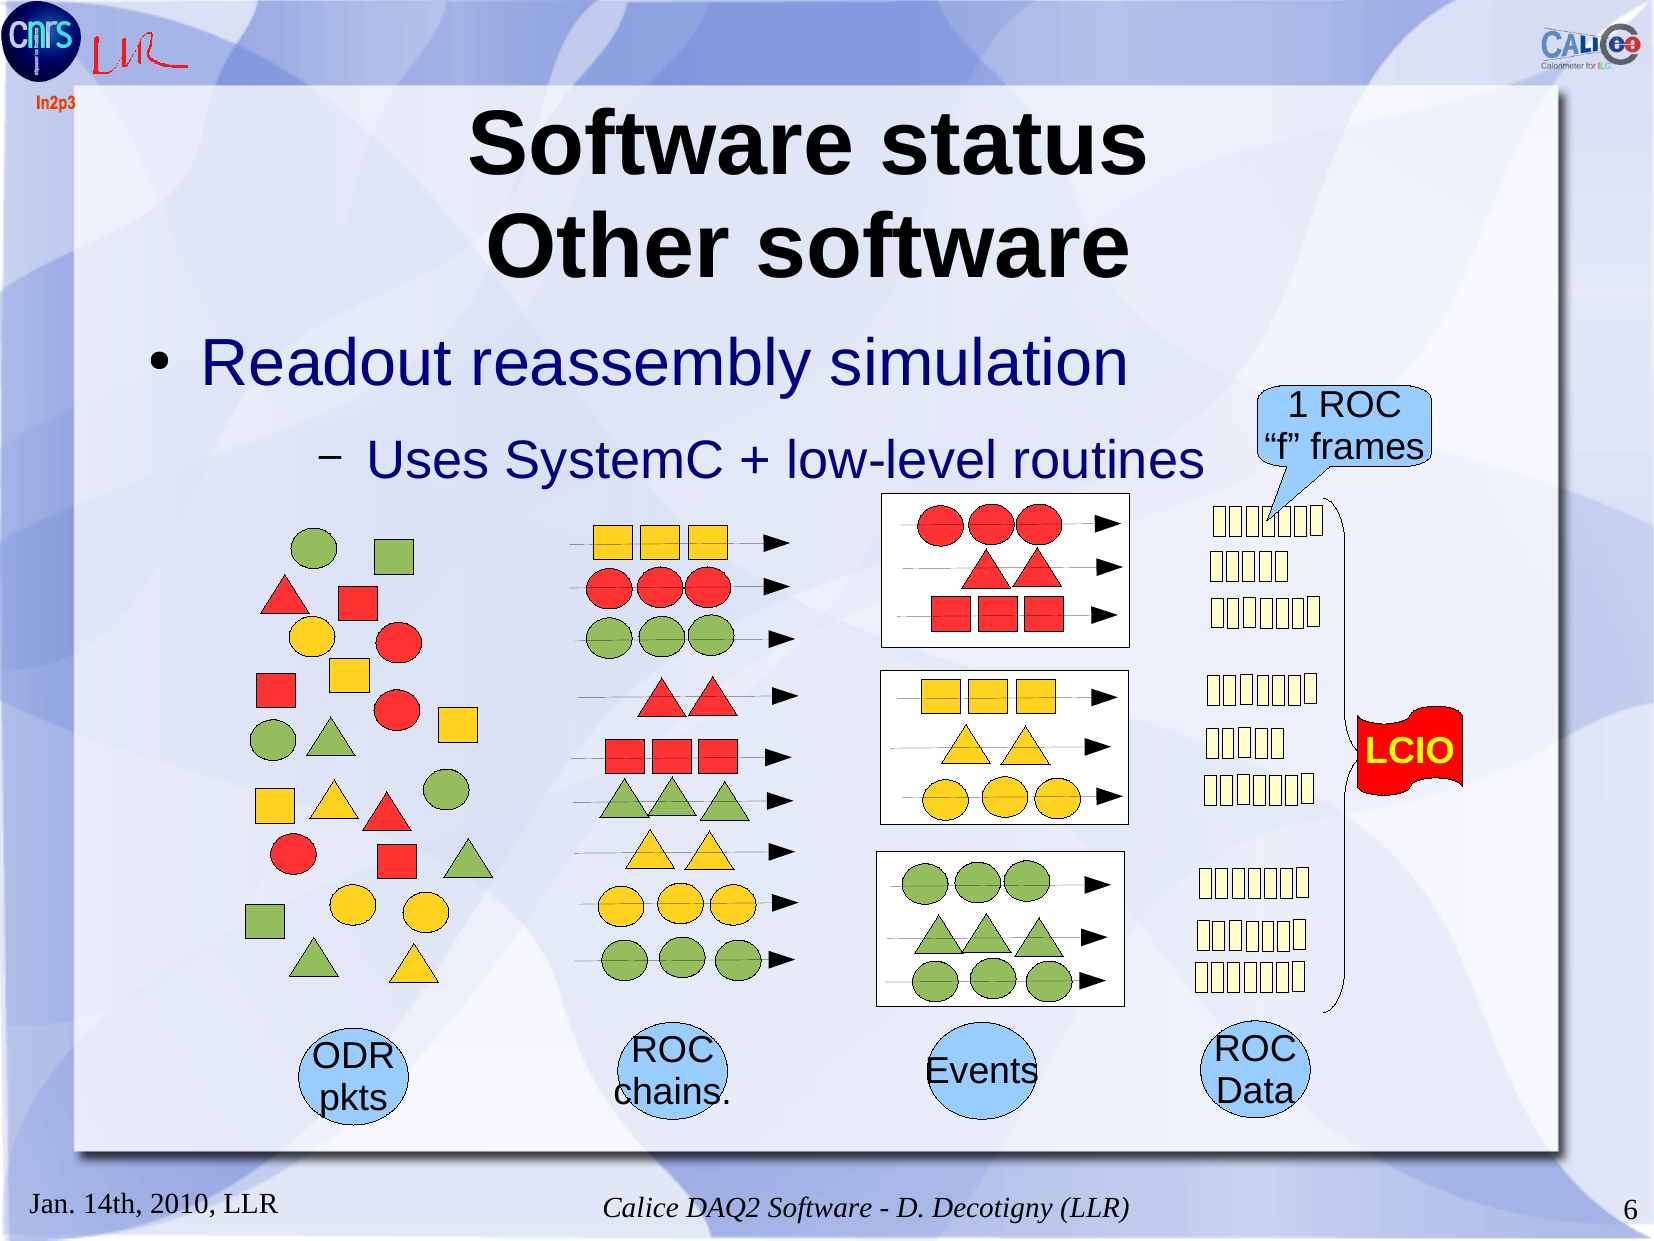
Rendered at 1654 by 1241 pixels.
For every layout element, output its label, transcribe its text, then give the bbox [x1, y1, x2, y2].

text_box [1280, 868, 1293, 899]
list Readout reassembly simulation Uses SystemC + low-level routines [129, 324, 1489, 1129]
text_box [1264, 868, 1277, 899]
text_box [338, 586, 378, 621]
text_box [605, 759, 645, 774]
text_box [1197, 920, 1210, 951]
text_box [601, 961, 648, 981]
text_box [309, 779, 359, 819]
text_box [1294, 506, 1307, 537]
text_box ROC chains. [617, 1022, 728, 1120]
text_box [1272, 675, 1285, 706]
text_box [586, 617, 633, 640]
text_box [656, 776, 688, 801]
text_box [377, 844, 417, 879]
text_box [712, 781, 738, 801]
text_box [598, 886, 644, 903]
text_box [710, 884, 756, 903]
text_box [1223, 675, 1236, 706]
text_box [256, 673, 296, 708]
text_box [625, 853, 675, 869]
text_box [586, 641, 632, 659]
text_box [650, 677, 674, 696]
text_box [635, 829, 665, 852]
text_box [1253, 775, 1266, 806]
text_box [1262, 506, 1275, 537]
text_box [1242, 551, 1255, 582]
text_box [1229, 920, 1242, 951]
text_box [684, 853, 735, 870]
text_box [637, 587, 731, 608]
text_box [586, 588, 633, 609]
text_box [1275, 551, 1288, 582]
text_box [1211, 962, 1224, 993]
text_box [1260, 598, 1273, 629]
text_box [1293, 919, 1306, 950]
text_box [1237, 774, 1250, 805]
text_box [1213, 506, 1226, 537]
text_box [1269, 775, 1282, 806]
text_box [270, 833, 317, 875]
text_box [1304, 673, 1317, 704]
text_box [1260, 962, 1273, 993]
text_box [688, 544, 728, 560]
text_box ROC Data [1200, 1020, 1311, 1118]
text_box [1246, 506, 1259, 537]
text_box [373, 689, 420, 731]
text_box [1277, 921, 1290, 952]
text_box [601, 940, 648, 960]
text_box [881, 493, 1130, 648]
picture [0, 0, 1654, 1241]
text_box [688, 697, 738, 716]
text_box [1240, 674, 1253, 705]
text_box [700, 802, 750, 821]
text_box [1276, 598, 1289, 629]
text_box [1220, 775, 1233, 806]
text_box [1227, 598, 1239, 629]
text_box [637, 566, 731, 587]
text_box [1257, 675, 1269, 706]
text_box [1244, 962, 1257, 993]
text_box [1212, 921, 1225, 951]
text_box [1215, 868, 1228, 899]
text_box [1271, 728, 1284, 759]
text_box [1204, 775, 1217, 806]
text_box [375, 622, 422, 663]
text_box [374, 539, 414, 575]
text_box [1210, 551, 1223, 582]
text_box Events [928, 1022, 1037, 1120]
text_box [657, 883, 704, 903]
text_box [402, 892, 449, 933]
text_box [1296, 867, 1309, 898]
text_box [438, 707, 478, 743]
text_box [638, 616, 685, 639]
text_box [698, 739, 738, 757]
text_box [1276, 962, 1289, 993]
text_box [688, 640, 734, 656]
text_box [260, 574, 310, 614]
text_box [710, 904, 757, 926]
title Software status Other software [82, 91, 1536, 297]
text_box [255, 788, 295, 824]
text_box [250, 719, 296, 761]
text_box [1199, 868, 1212, 899]
text_box [876, 851, 1125, 1007]
text_box [290, 528, 337, 569]
text_box [659, 937, 706, 960]
text_box [1206, 728, 1219, 759]
text_box ODR pkts [298, 1028, 409, 1126]
text_box [1243, 597, 1256, 628]
text_box [1232, 868, 1245, 899]
text_box [245, 904, 285, 939]
text_box [1238, 727, 1251, 758]
text_box [593, 525, 633, 544]
text_box [1222, 728, 1234, 759]
text_box [362, 791, 412, 831]
text_box [1259, 551, 1272, 582]
text_box [605, 739, 645, 758]
text_box [880, 670, 1129, 825]
text_box [1246, 921, 1259, 952]
text_box [289, 937, 339, 977]
text_box [652, 739, 692, 758]
text_box [698, 758, 738, 774]
text_box [1278, 506, 1291, 537]
text_box [715, 960, 762, 981]
text_box [1226, 551, 1239, 582]
text_box [1255, 728, 1268, 759]
text_box [289, 616, 336, 657]
text_box [1207, 675, 1220, 706]
text_box [389, 943, 439, 983]
text_box [1310, 505, 1323, 536]
text_box [696, 830, 723, 852]
text_box [329, 884, 376, 926]
text_box [610, 778, 639, 801]
text_box [1211, 598, 1224, 628]
text_box [1285, 775, 1298, 806]
text_box [1195, 962, 1208, 993]
text_box [688, 614, 735, 639]
text_box [1262, 921, 1274, 952]
text_box [1292, 598, 1304, 629]
text_box [700, 676, 726, 696]
text_box LCIO [1357, 706, 1463, 796]
text_box [1227, 962, 1240, 993]
text_box [1292, 961, 1305, 992]
text_box [1248, 868, 1261, 899]
text_box 1 ROC “f” frames [1257, 385, 1432, 521]
text_box [1288, 675, 1301, 706]
text_box [652, 759, 692, 774]
text_box [586, 568, 633, 587]
text_box [639, 640, 685, 657]
text_box [599, 802, 697, 818]
text_box [329, 658, 370, 693]
text_box [715, 940, 762, 959]
text_box [1307, 596, 1320, 627]
text_box [659, 961, 705, 978]
text_box Events [1025, 1065, 1037, 1075]
text_box [640, 525, 680, 543]
text_box [1229, 506, 1242, 537]
text_box [423, 769, 470, 810]
text_box [443, 838, 493, 878]
text_box [593, 545, 633, 560]
text_box [1301, 773, 1314, 804]
text_box [657, 904, 704, 924]
text_box [688, 525, 728, 543]
text_box [640, 544, 680, 560]
text_box [637, 697, 687, 717]
text_box [598, 904, 644, 927]
text_box ODR pkts [325, 1092, 335, 1108]
text_box [306, 716, 356, 756]
